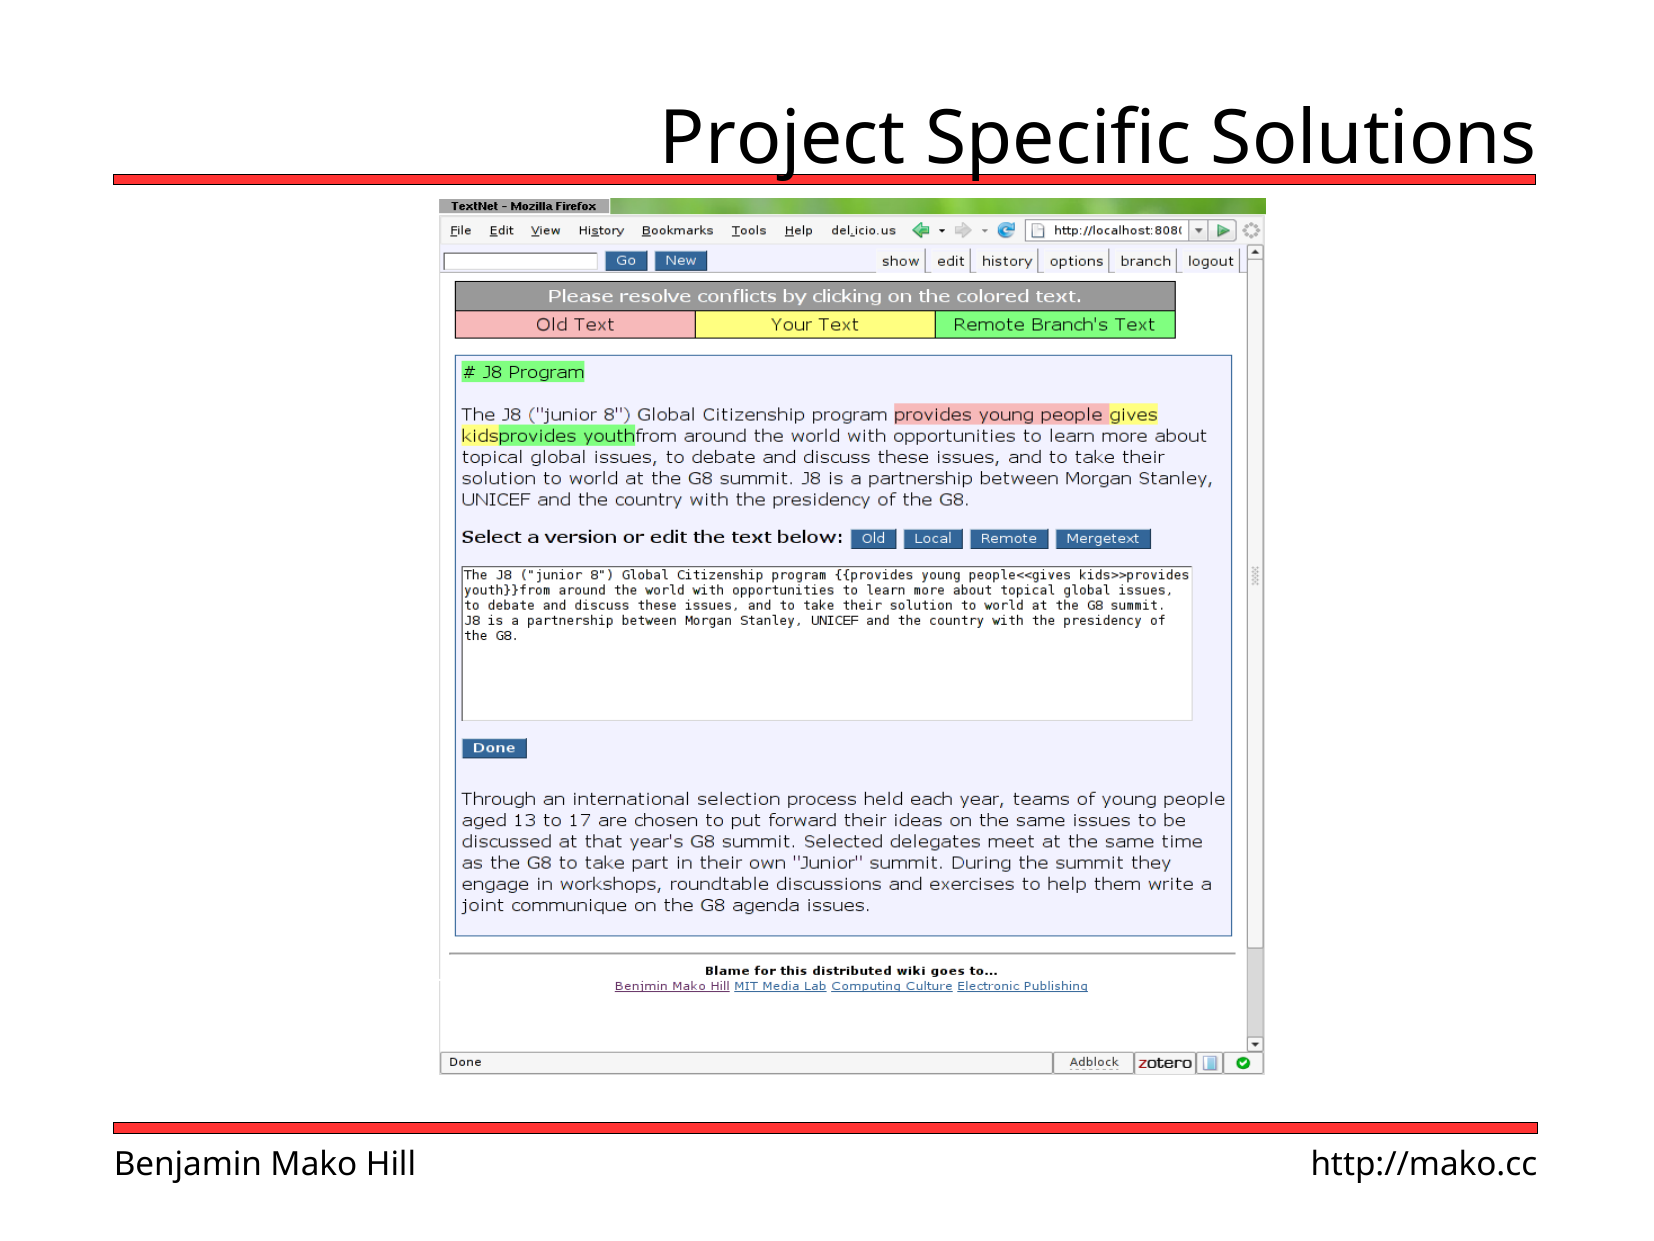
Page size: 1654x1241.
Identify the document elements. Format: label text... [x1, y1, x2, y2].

picture [438, 198, 1266, 1075]
title Project Specific Solutions [125, 70, 1538, 198]
